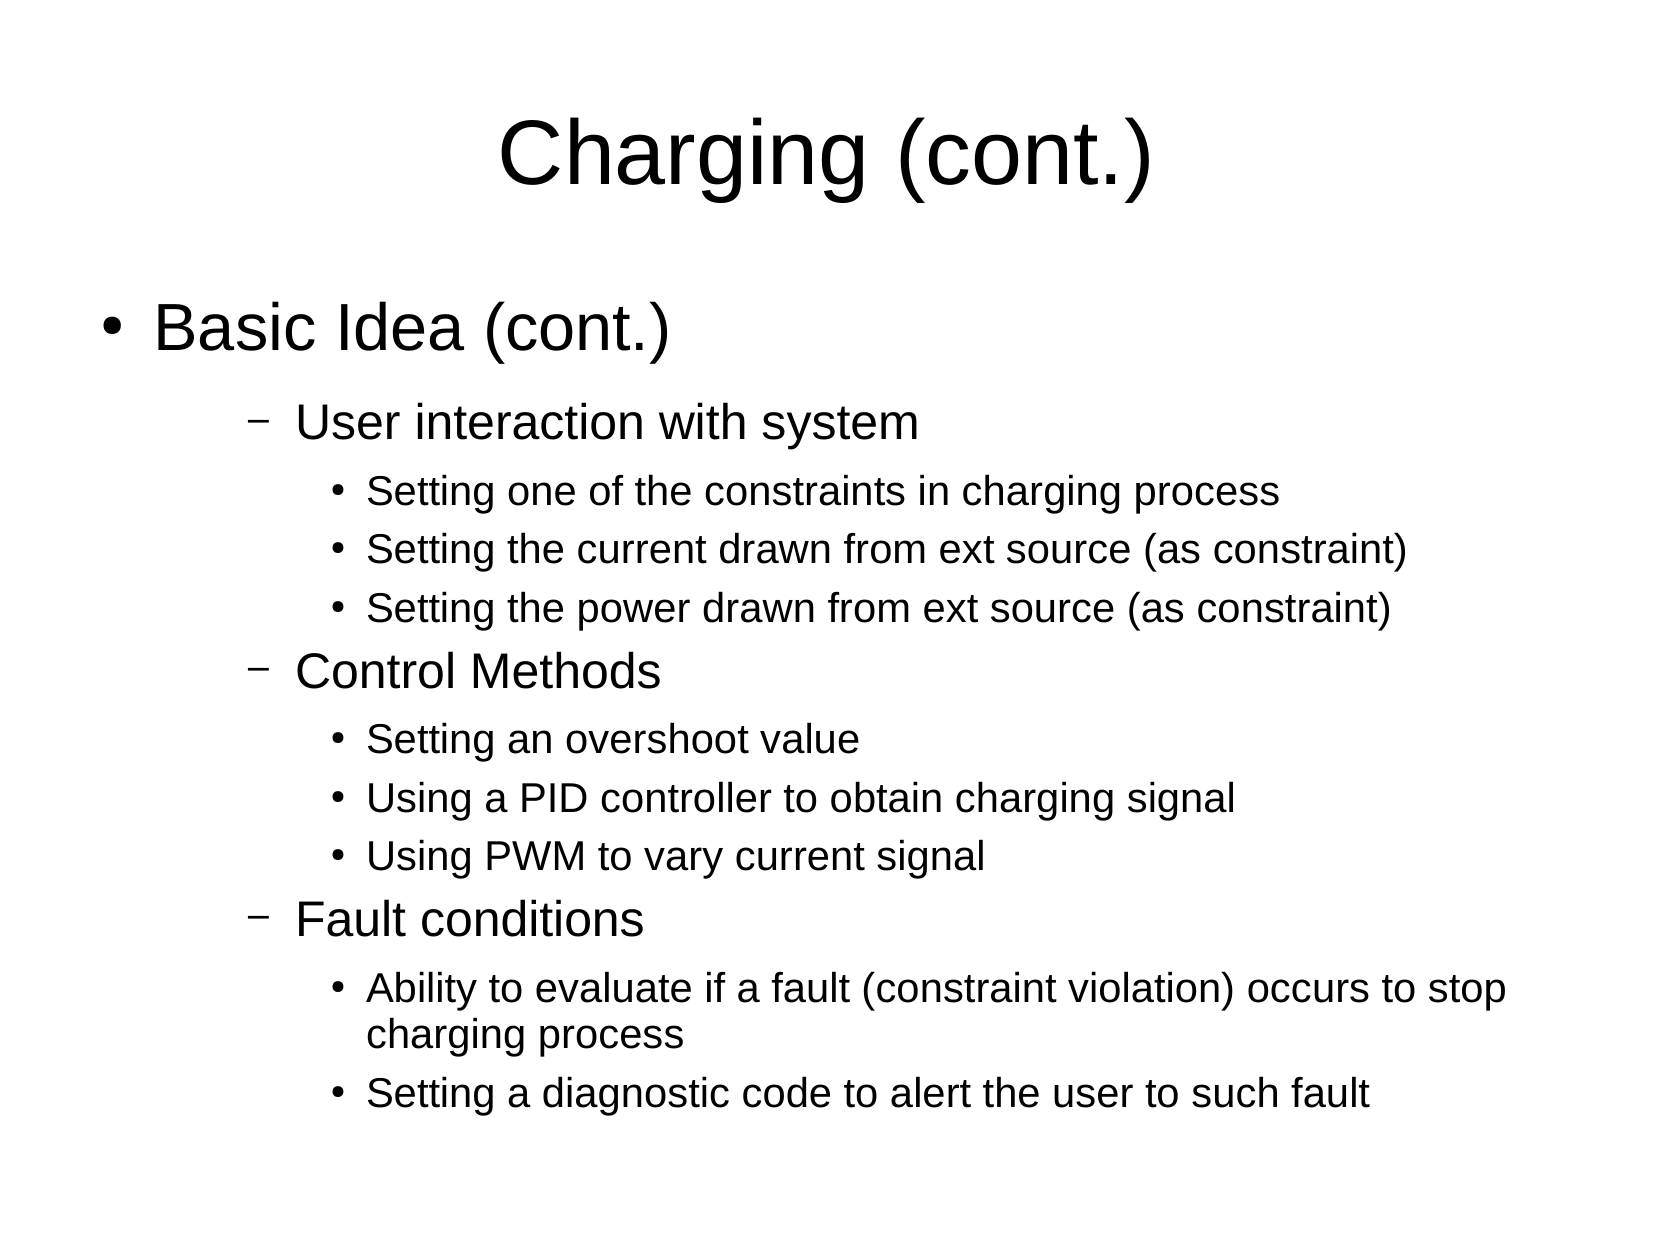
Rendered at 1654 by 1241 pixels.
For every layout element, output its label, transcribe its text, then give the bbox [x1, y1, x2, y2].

list Basic Idea (cont.) User interaction with system Setting one of the constraints in charging process Setting the current drawn from ext source (as constraint) Setting the power drawn from ext source (as constraint) Control Methods Setting an overshoot value Using a PID controller to obtain charging signal Using PWM to vary current signal Fault conditions Ability to evaluate if a fault (constraint violation) occurs to stop charging process Setting a diagnostic code to alert the user to such fault [82, 290, 1571, 1119]
title Charging (cont.) [82, 49, 1571, 257]
